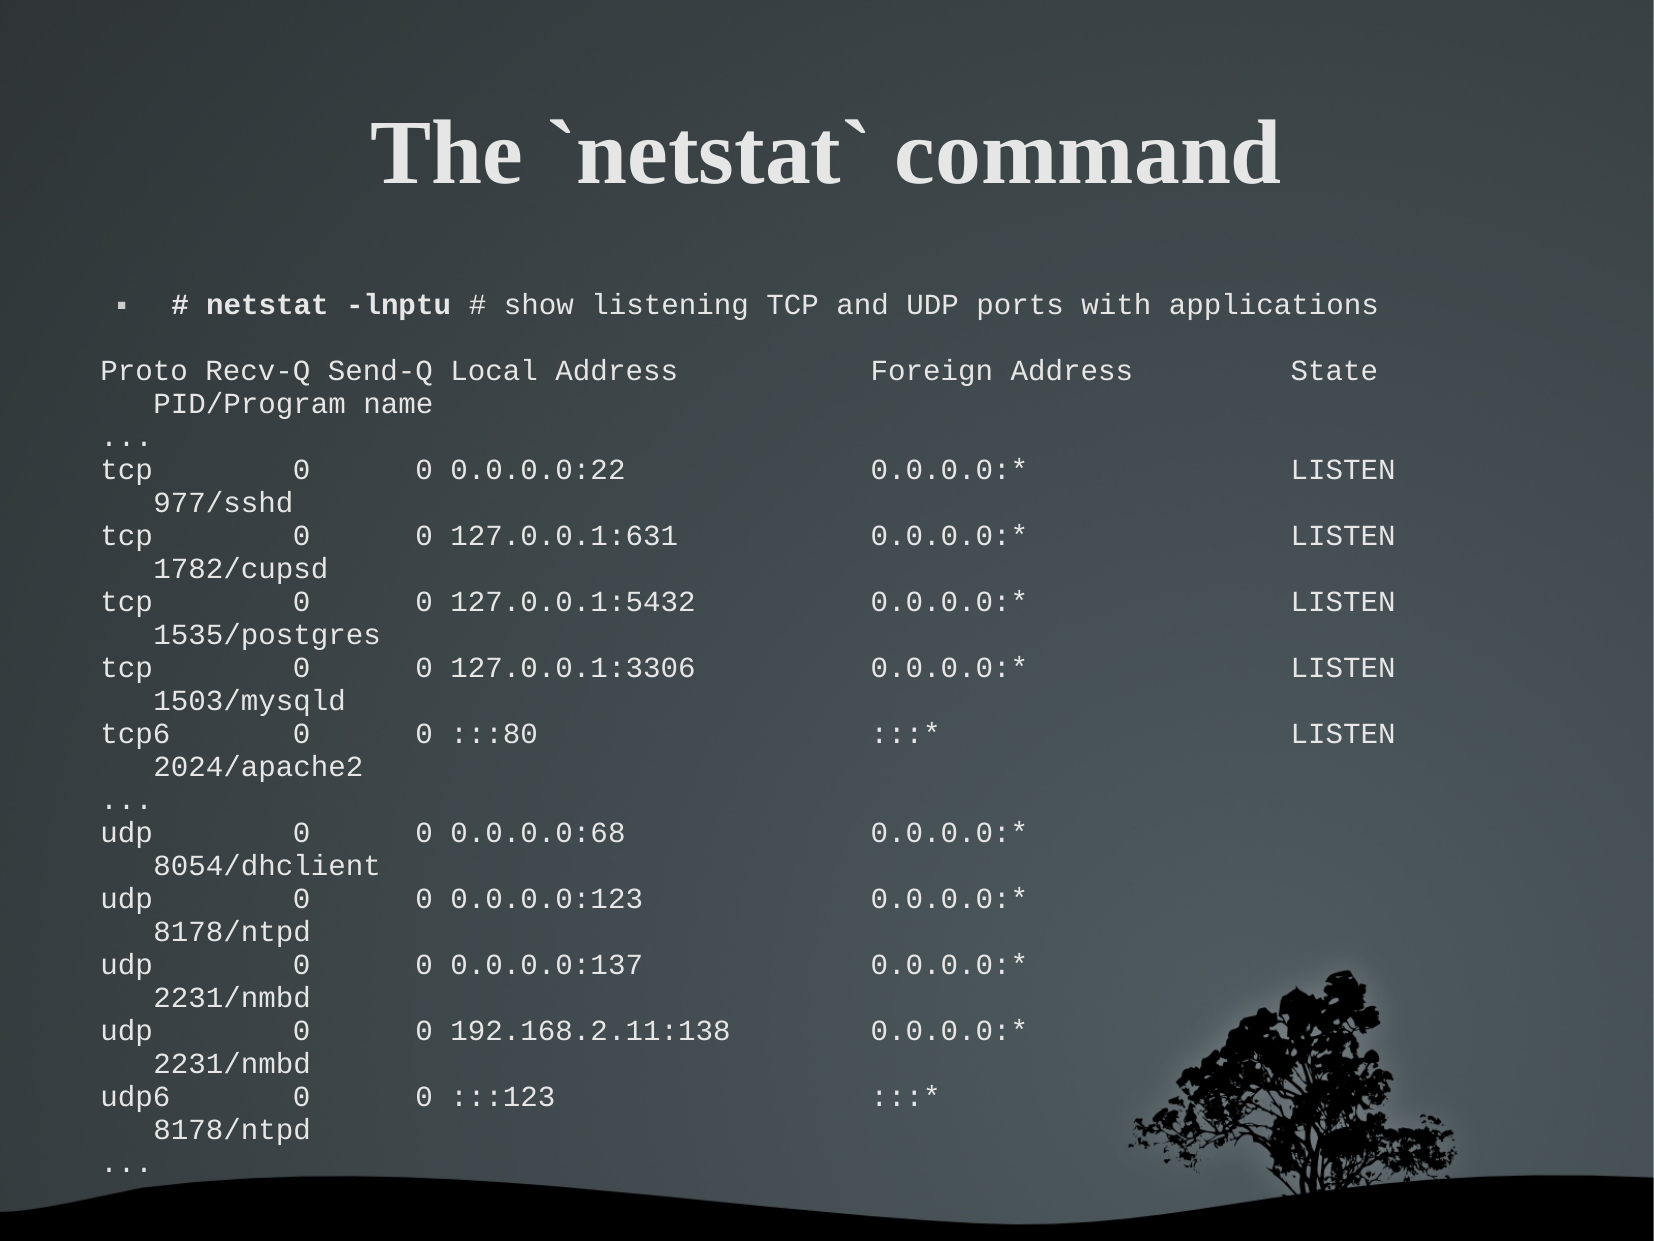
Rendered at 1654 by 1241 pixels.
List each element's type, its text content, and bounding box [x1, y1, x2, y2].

picture [0, 0, 1654, 1241]
list # netstat -lnptu # show listening TCP and UDP ports with applications Proto Recv-Q Send-Q Local Address Foreign Address State PID/Program name ... tcp 0 0 0.0.0.0:22 0.0.0.0:* LISTEN 977/sshd tcp 0 0 127.0.0.1:631 0.0.0.0:* LISTEN 1782/cupsd tcp 0 0 127.0.0.1:5432 0.0.0.0:* LISTEN 1535/postgres tcp 0 0 127.0.0.1:3306 0.0.0.0:* LISTEN 1503/mysqld tcp6 0 0 :::80 :::* LISTEN 2024/apache2 ... udp 0 0 0.0.0.0:68 0.0.0.0:* 8054/dhclient udp 0 0 0.0.0.0:123 0.0.0.0:* 8178/ntpd udp 0 0 0.0.0.0:137 0.0.0.0:* 2231/nmbd udp 0 0 192.168.2.11:138 0.0.0.0:* 2231/nmbd udp6 0 0 :::123 :::* 8178/ntpd ... [82, 290, 1571, 1109]
title The `netstat` command [82, 49, 1571, 257]
